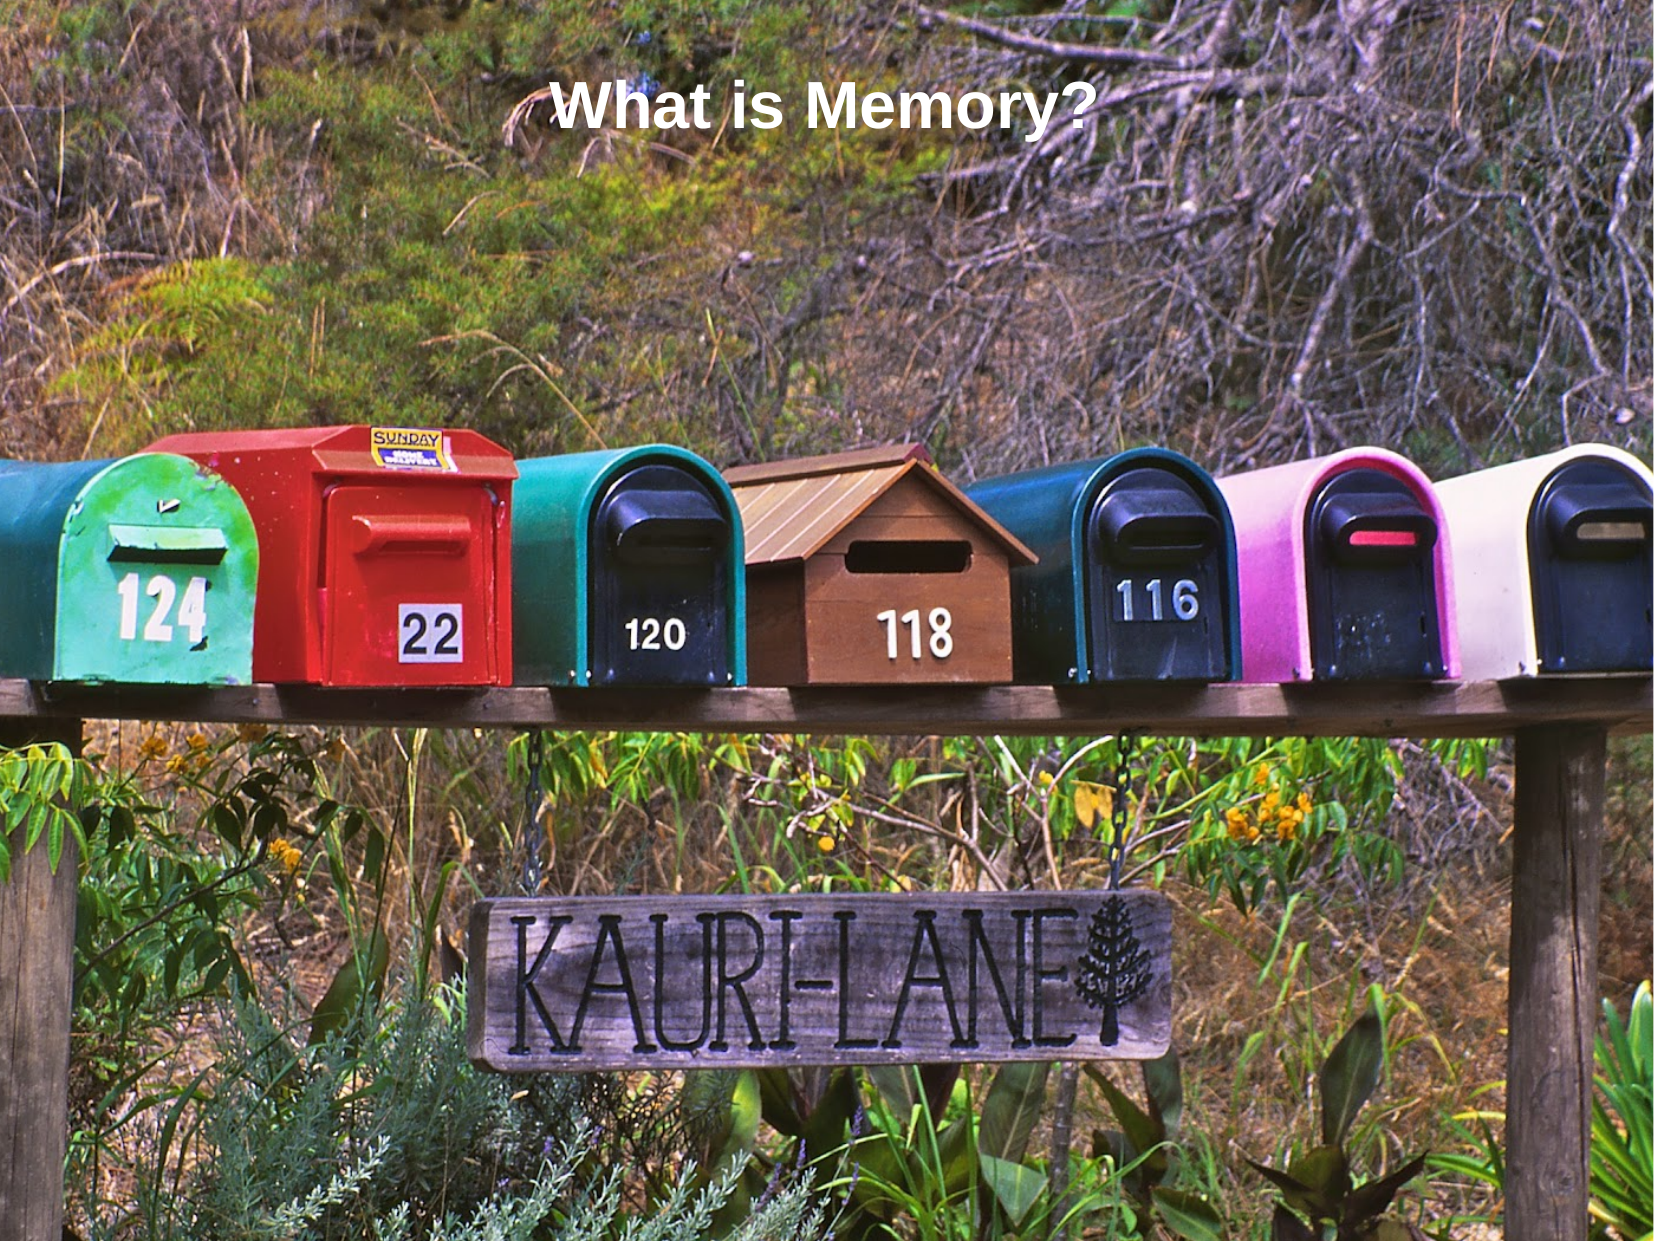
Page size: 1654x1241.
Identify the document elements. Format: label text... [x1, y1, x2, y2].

title What is Memory? [30, 30, 1621, 181]
picture [0, 0, 1654, 1241]
